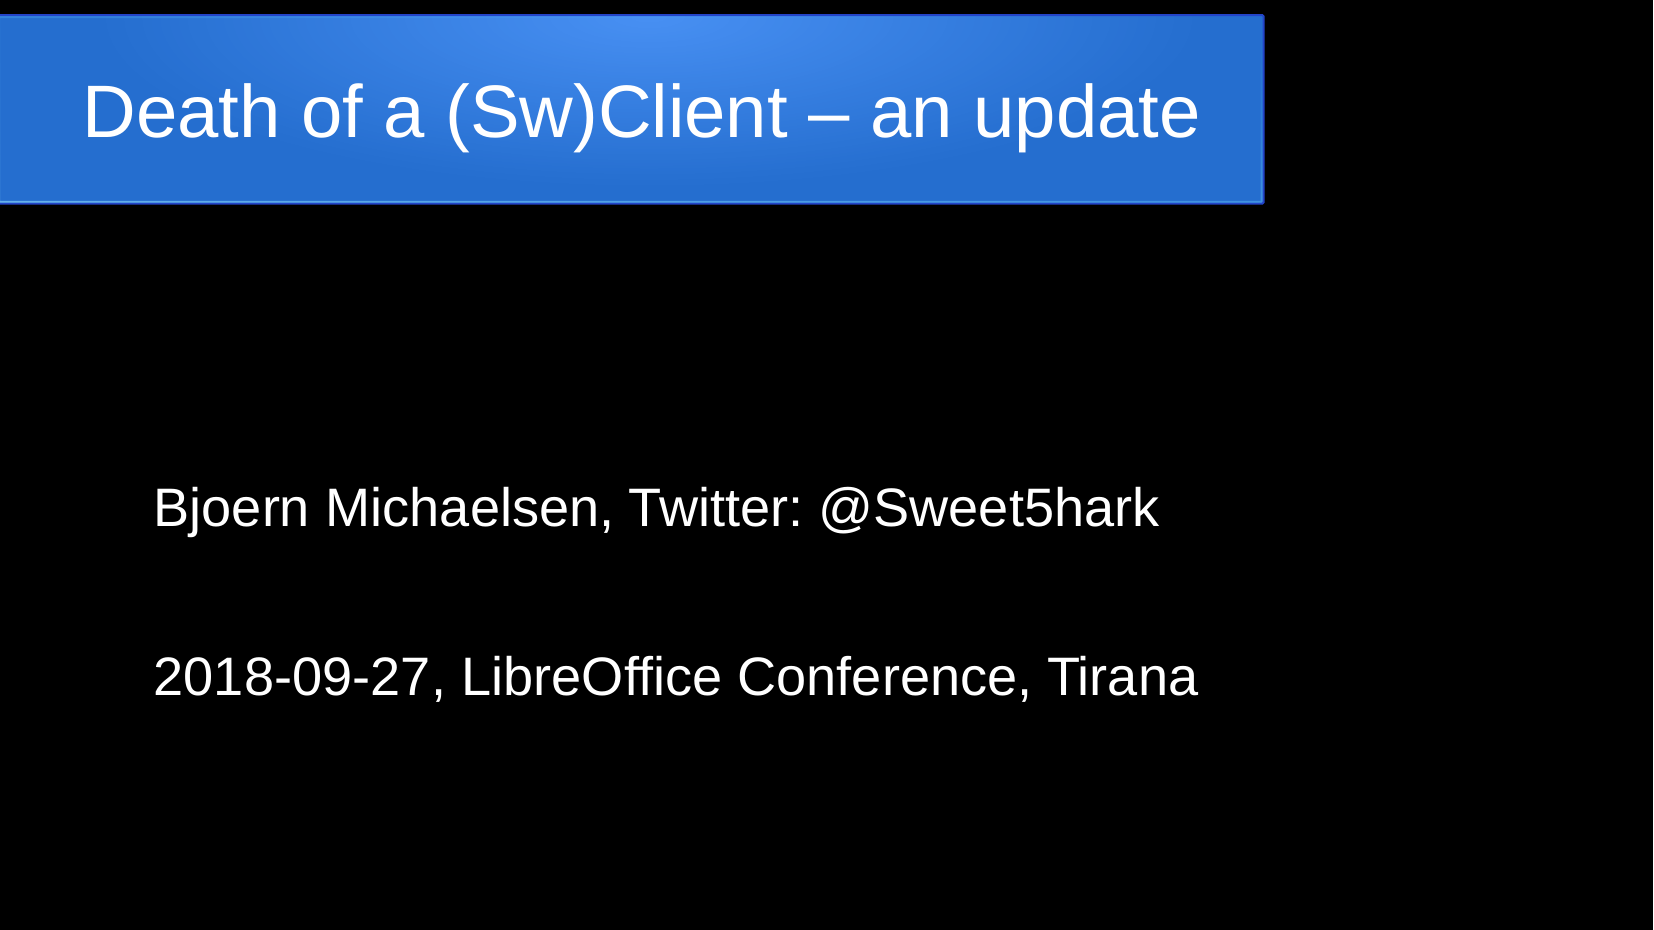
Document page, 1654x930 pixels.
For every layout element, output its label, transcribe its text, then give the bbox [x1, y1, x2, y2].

title Death of a (Sw)Client – an update [82, 35, 1234, 189]
list Bjoern Michaelsen, Twitter: @Sweet5hark 2018-09-27, LibreOffice Conference, Tirana [82, 224, 1571, 764]
